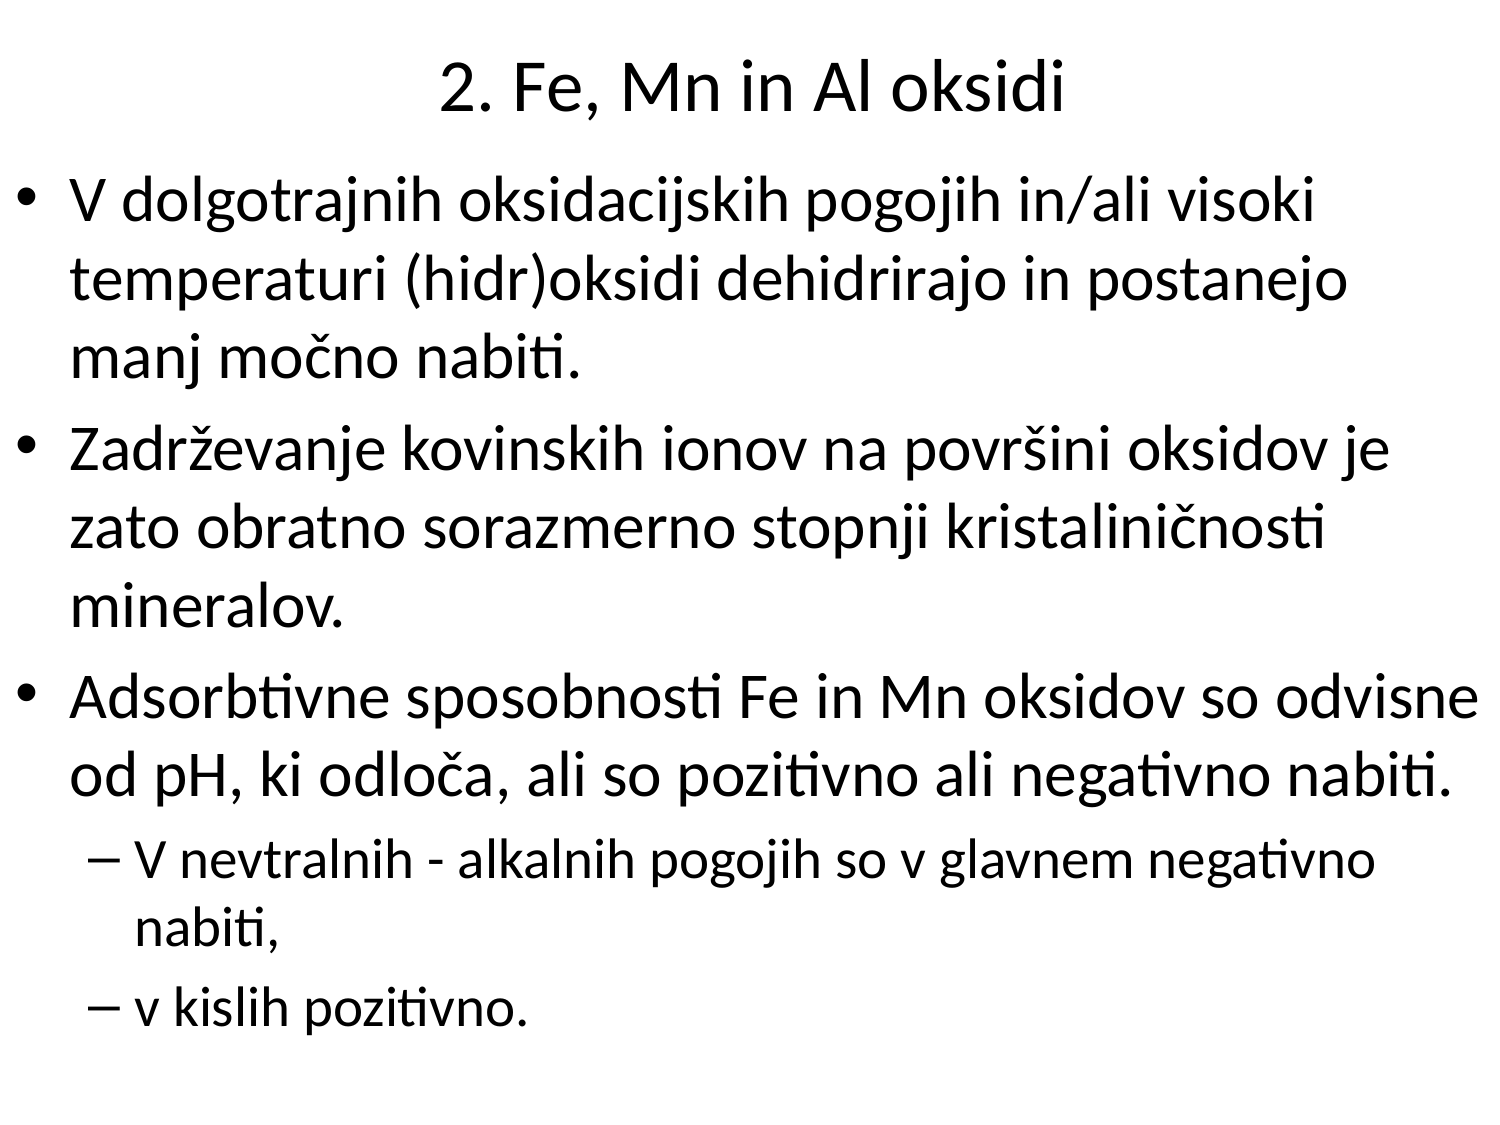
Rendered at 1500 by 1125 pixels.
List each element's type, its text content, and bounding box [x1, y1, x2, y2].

title 2. Fe, Mn in Al oksidi [88, 0, 1439, 148]
list V dolgotrajnih oksidacijskih pogojih in/ali visoki temperaturi (hidr)oksidi dehidrirajo in postanejo manj močno nabiti. Zadrževanje kovinskih ionov na površini oksidov je zato obratno sorazmerno stopnji kristaliničnosti mineralov. Adsorbtivne sposobnosti Fe in Mn oksidov so odvisne od pH, ki odloča, ali so pozitivno ali negativno nabiti. V nevtralnih - alkalnih pogojih so v glavnem negativno nabiti, v kislih pozitivno. [0, 148, 1500, 1125]
